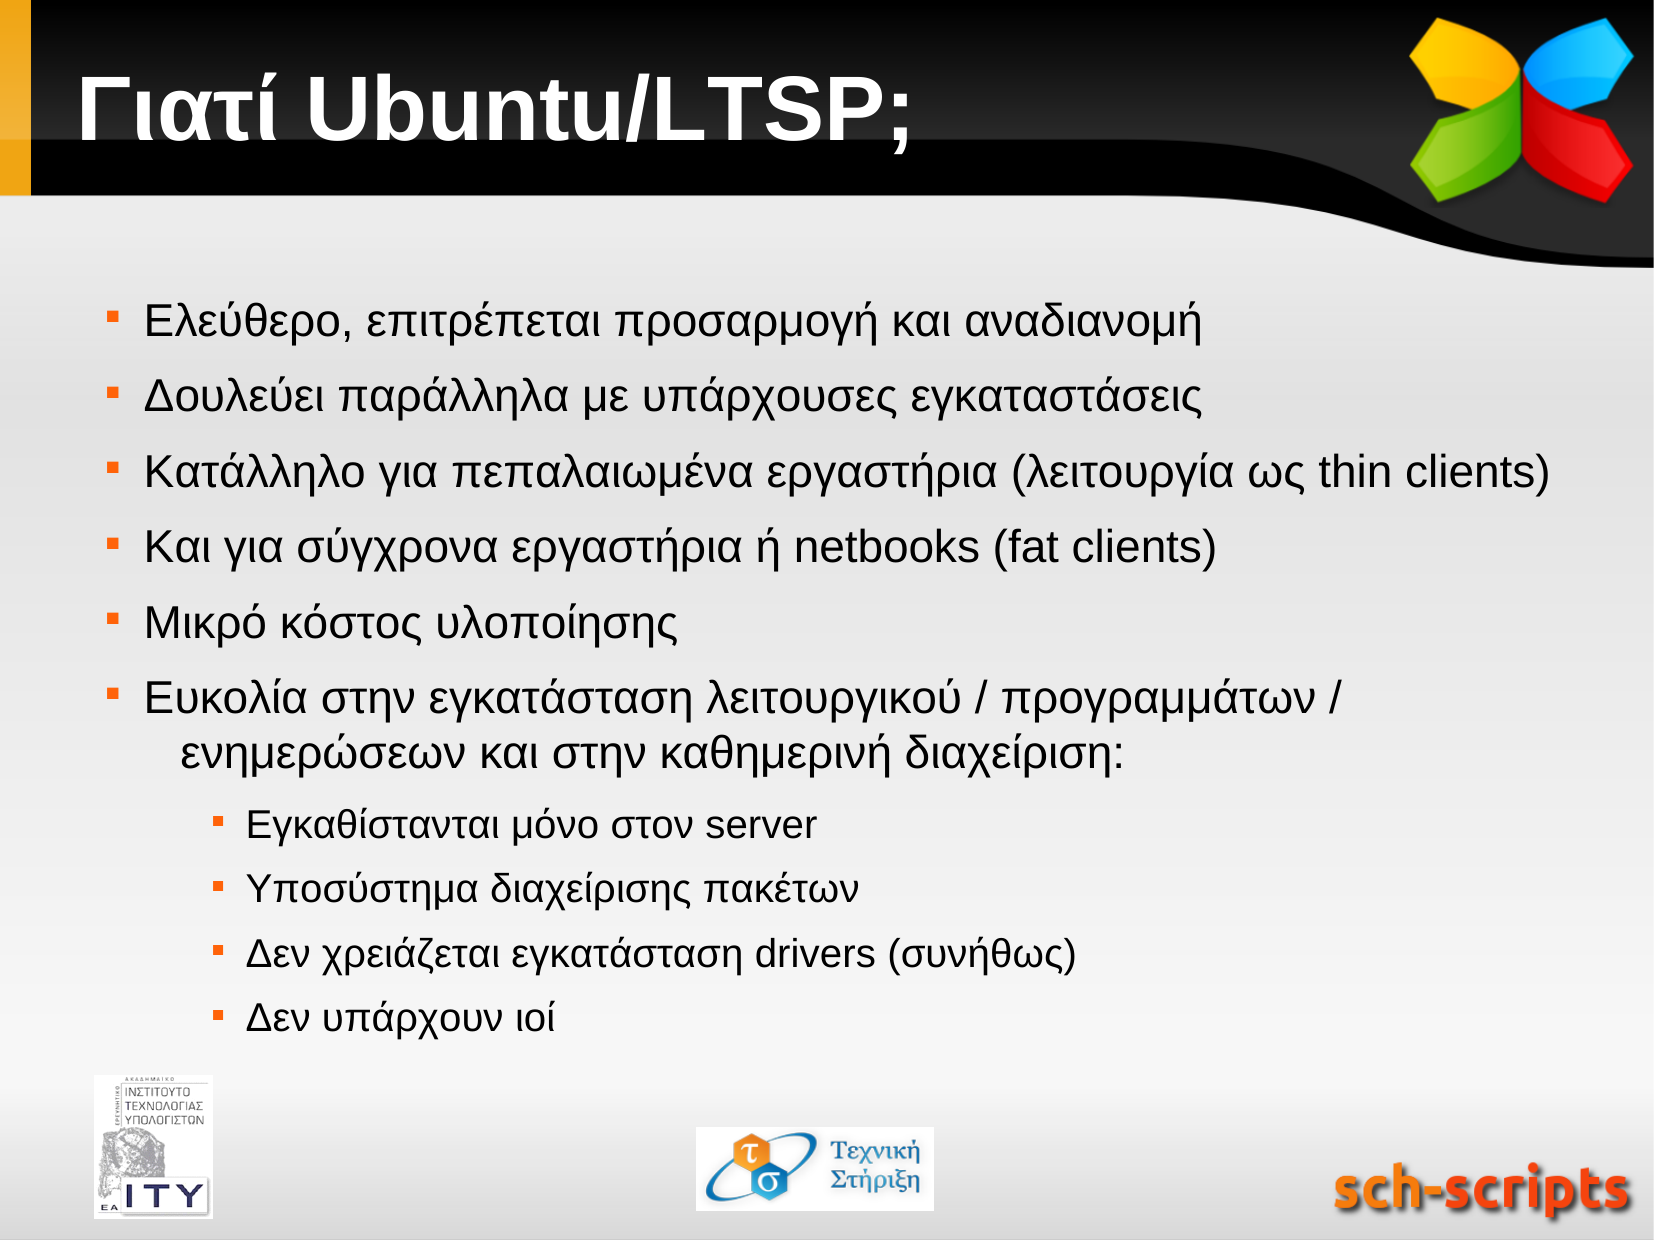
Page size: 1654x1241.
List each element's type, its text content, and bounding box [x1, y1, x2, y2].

picture [0, 0, 1654, 1241]
title Γιατί Ubuntu/LTSP; [76, 7, 1565, 200]
list Ελεύθερο, επιτρέπεται προσαρμογή και αναδιανομή Δουλεύει παράλληλα με υπάρχουσες εγκαταστάσεις Κατάλληλο για πεπαλαιωμένα εργαστήρια (λειτουργία ως thin clients) Και για σύγχρονα εργαστήρια ή netbooks (fat clients) Μικρό κόστος υλοποίησης Ευκολία στην εγκατάσταση λειτουργικού / προγραμμάτων / ενημερώσεων και στην καθημερινή διαχείριση: Εγκαθίστανται μόνο στον server Υποσύστημα διαχείρισης πακέτων Δεν χρειάζεται εγκατάσταση drivers (συνήθως) Δεν υπάρχουν ιοί [82, 290, 1571, 1063]
